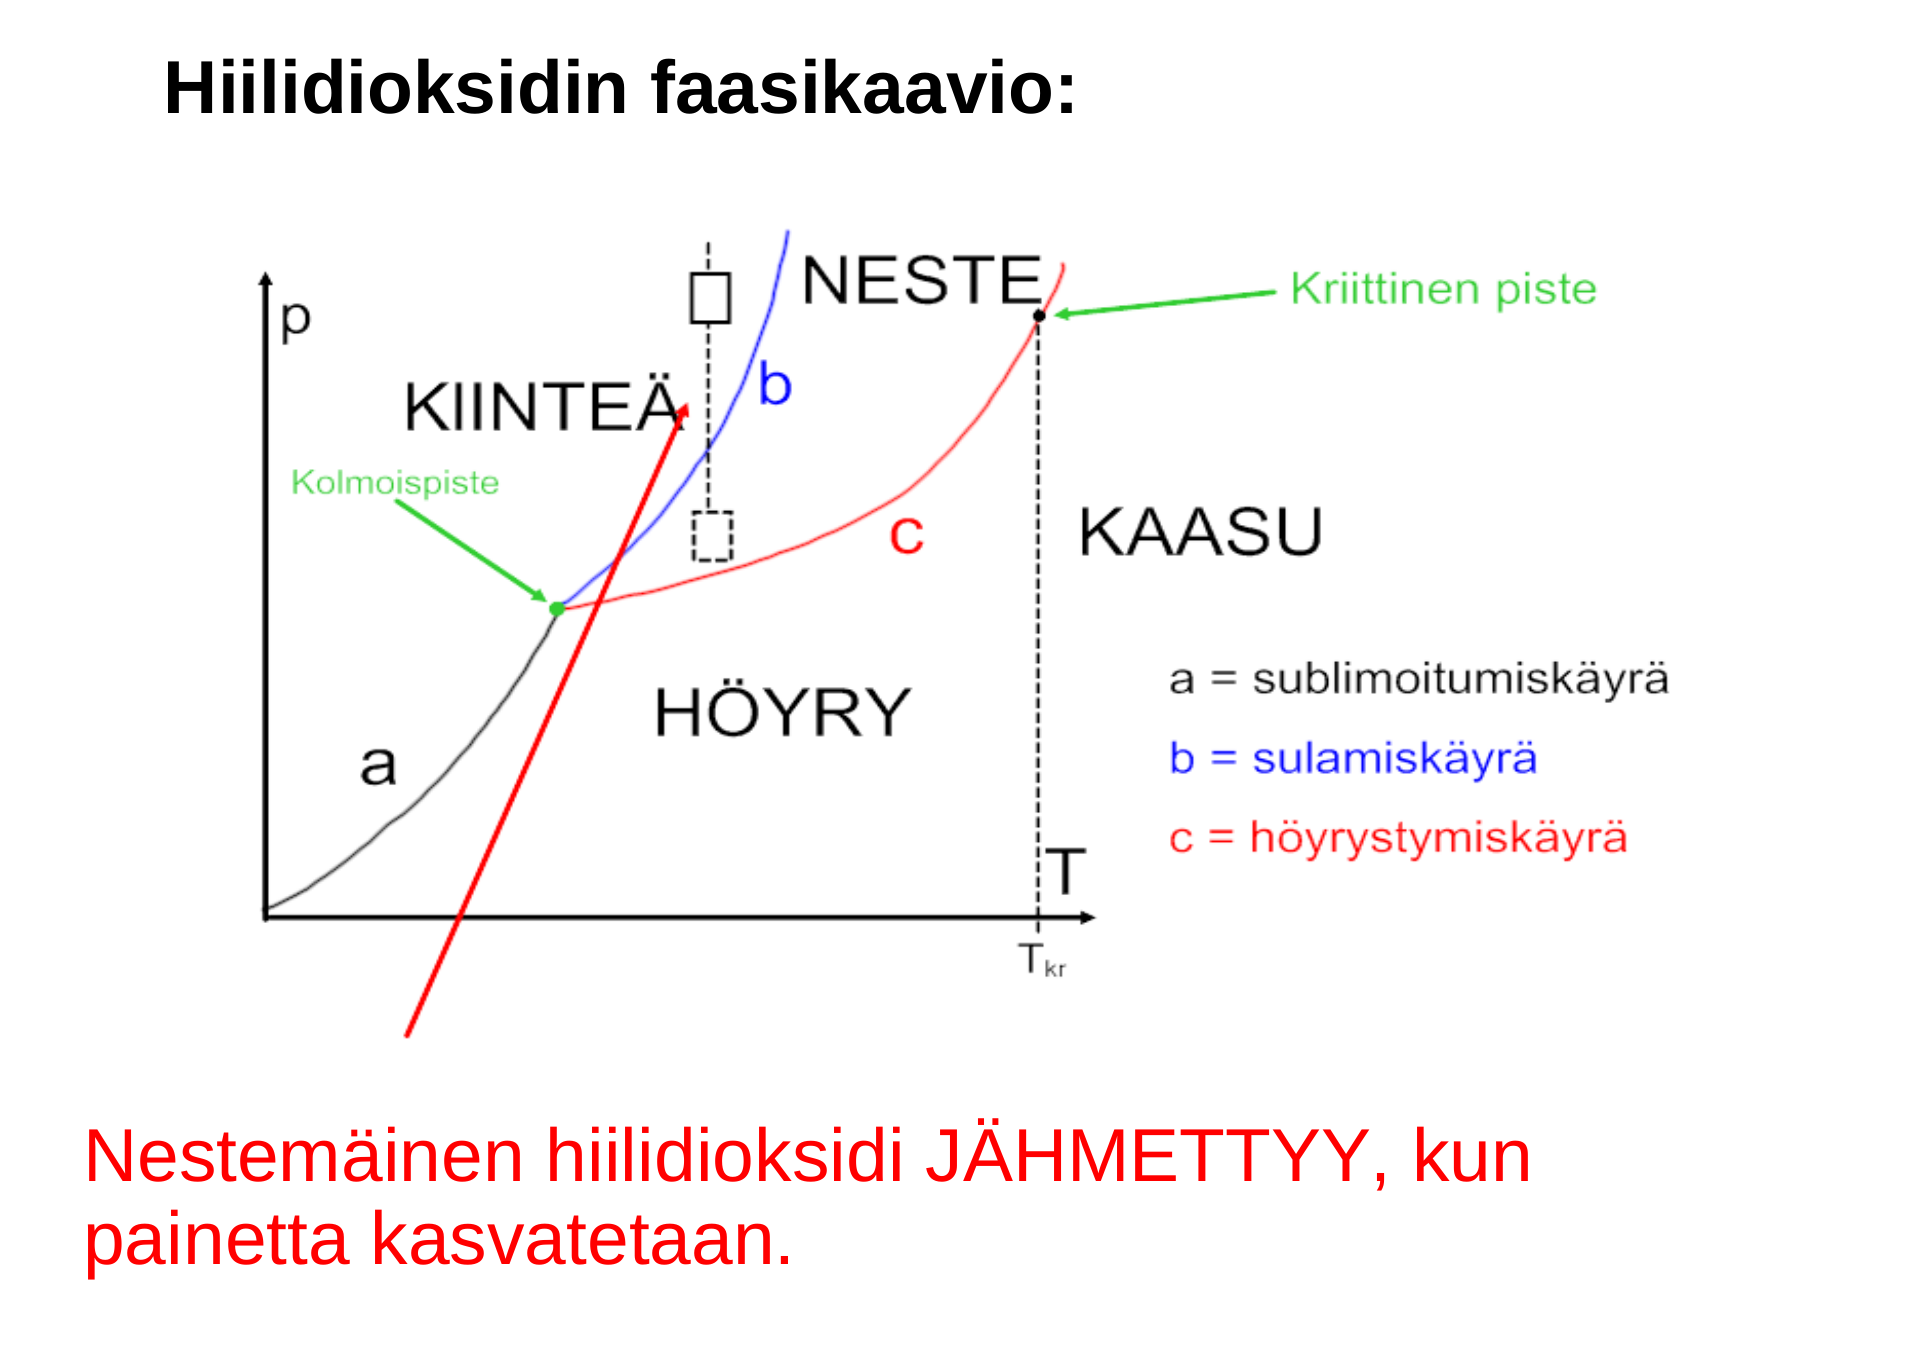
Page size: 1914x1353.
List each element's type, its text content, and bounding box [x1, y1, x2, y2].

text_box Hiilidioksidin faasikaavio: [149, 33, 1244, 142]
picture [191, 186, 1731, 1057]
text_box Nestemäinen hiilidioksidi JÄHMETTYY, kun painetta kasvatetaan. [68, 1101, 1795, 1301]
